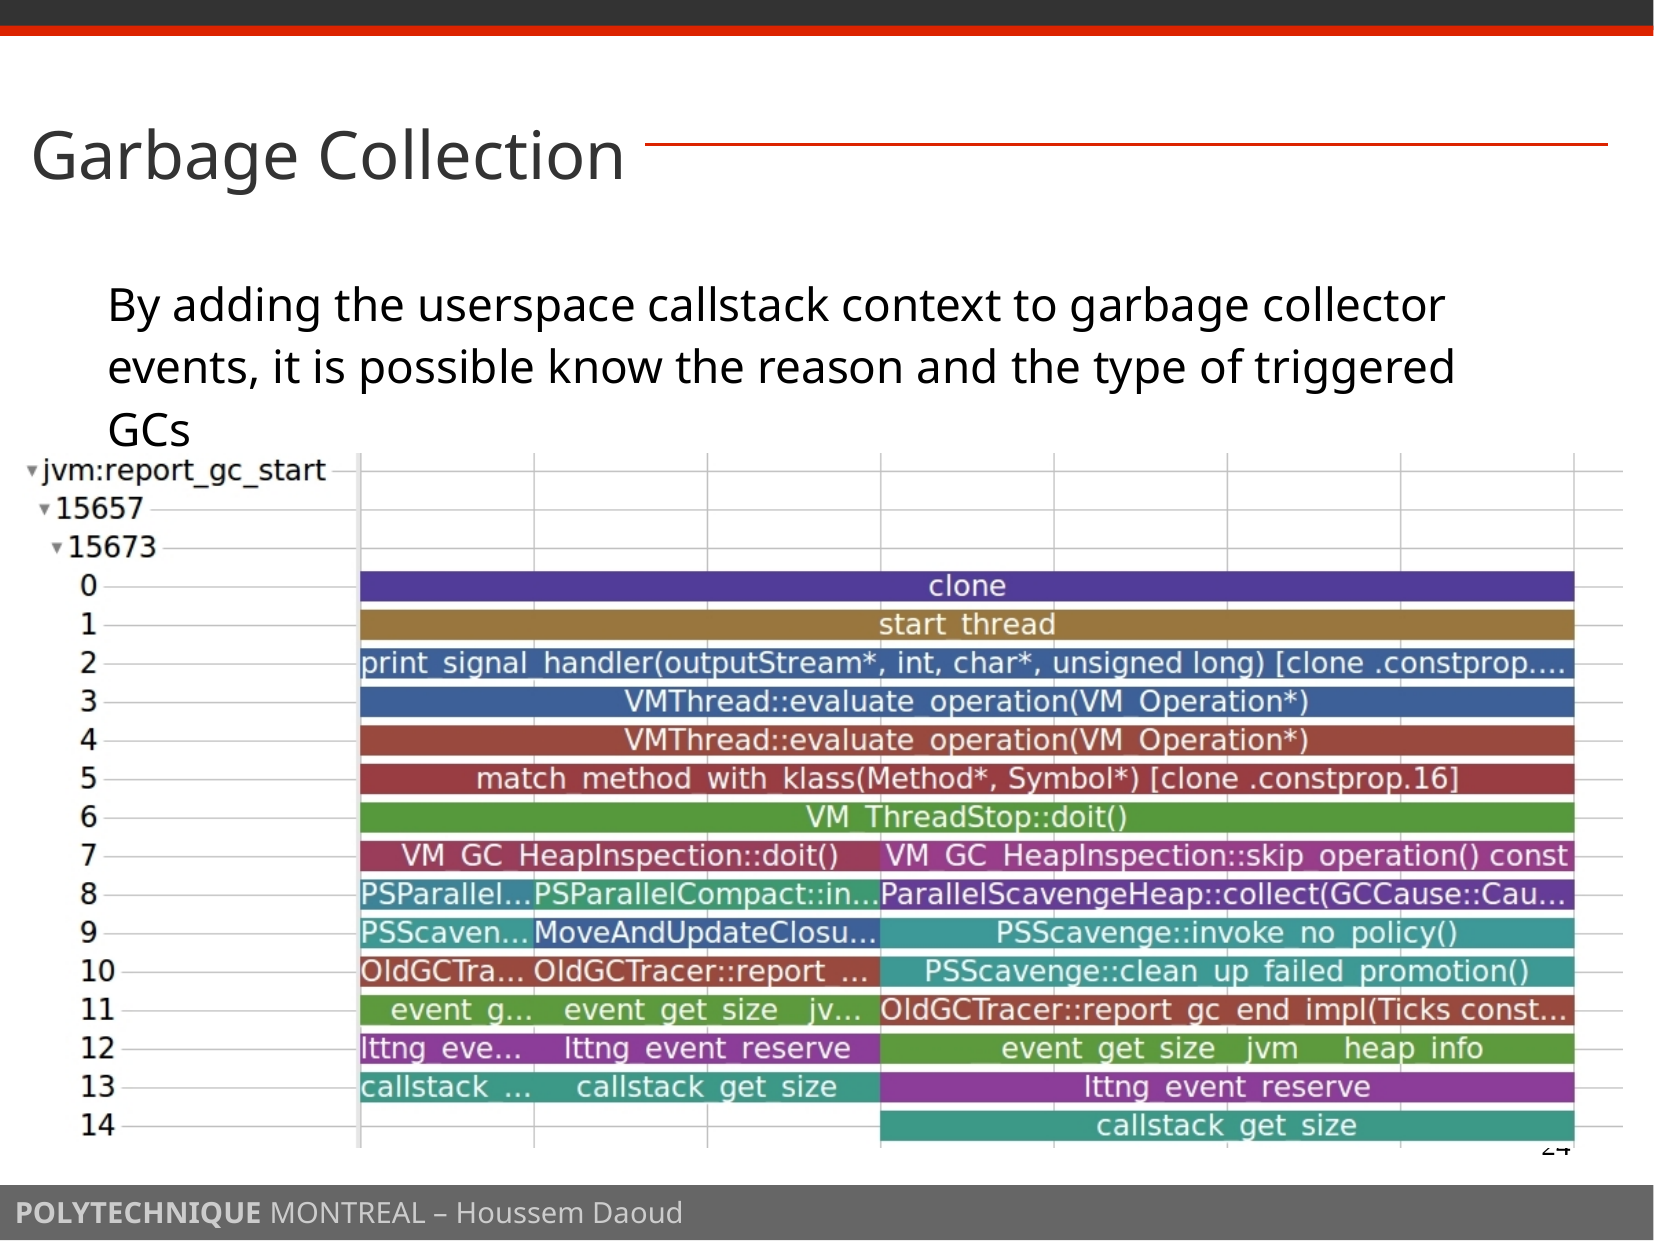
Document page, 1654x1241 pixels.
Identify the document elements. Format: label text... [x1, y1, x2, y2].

text_box POLYTECHNIQUE MONTREAL – Houssem Daoud [0, 1185, 1654, 1241]
text_box [0, 0, 1654, 36]
picture [22, 453, 1623, 1148]
text_box By adding the userspace callstack context to garbage collector events, it is possible know the reason and the type of triggered GCs [57, 264, 1564, 398]
text_box Garbage Collection [30, 60, 1561, 203]
